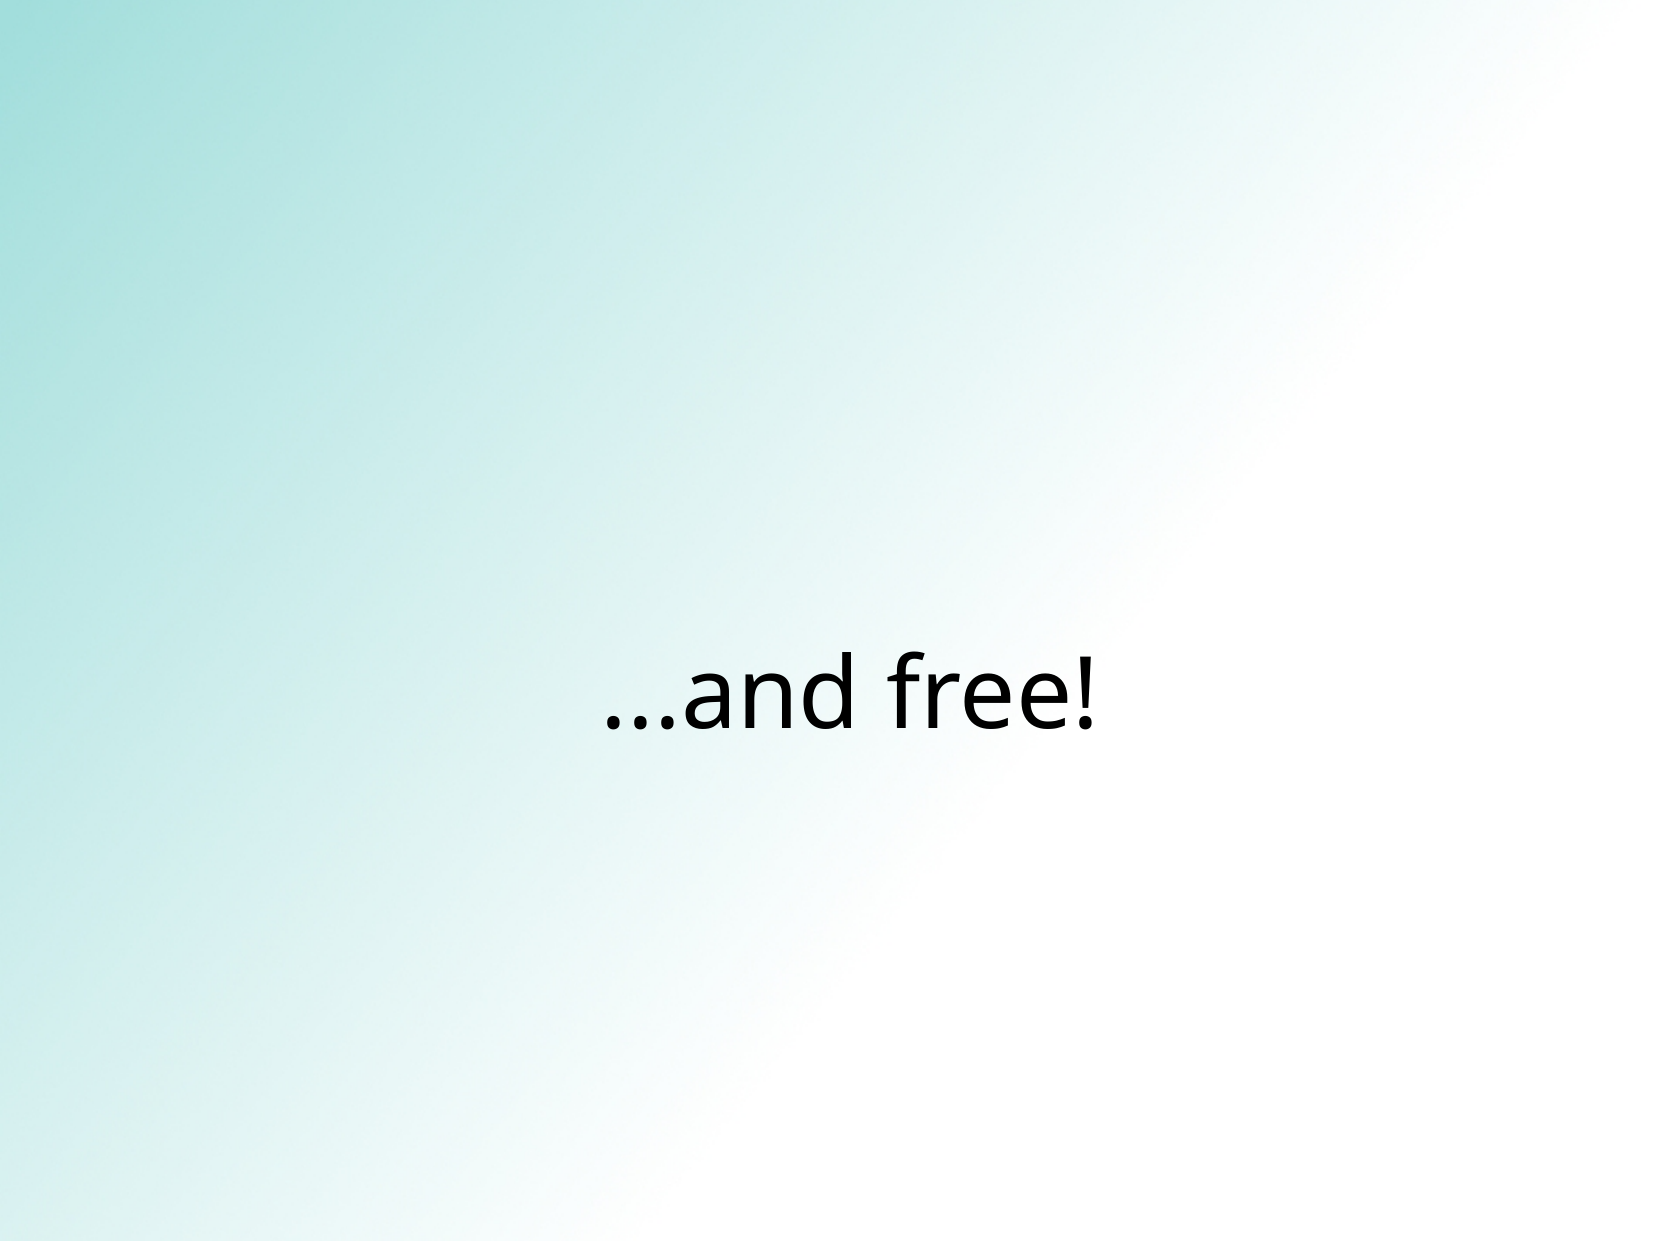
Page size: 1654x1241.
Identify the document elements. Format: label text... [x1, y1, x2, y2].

picture [0, 0, 1654, 1241]
subtitle ...and free! [106, 209, 1595, 1170]
